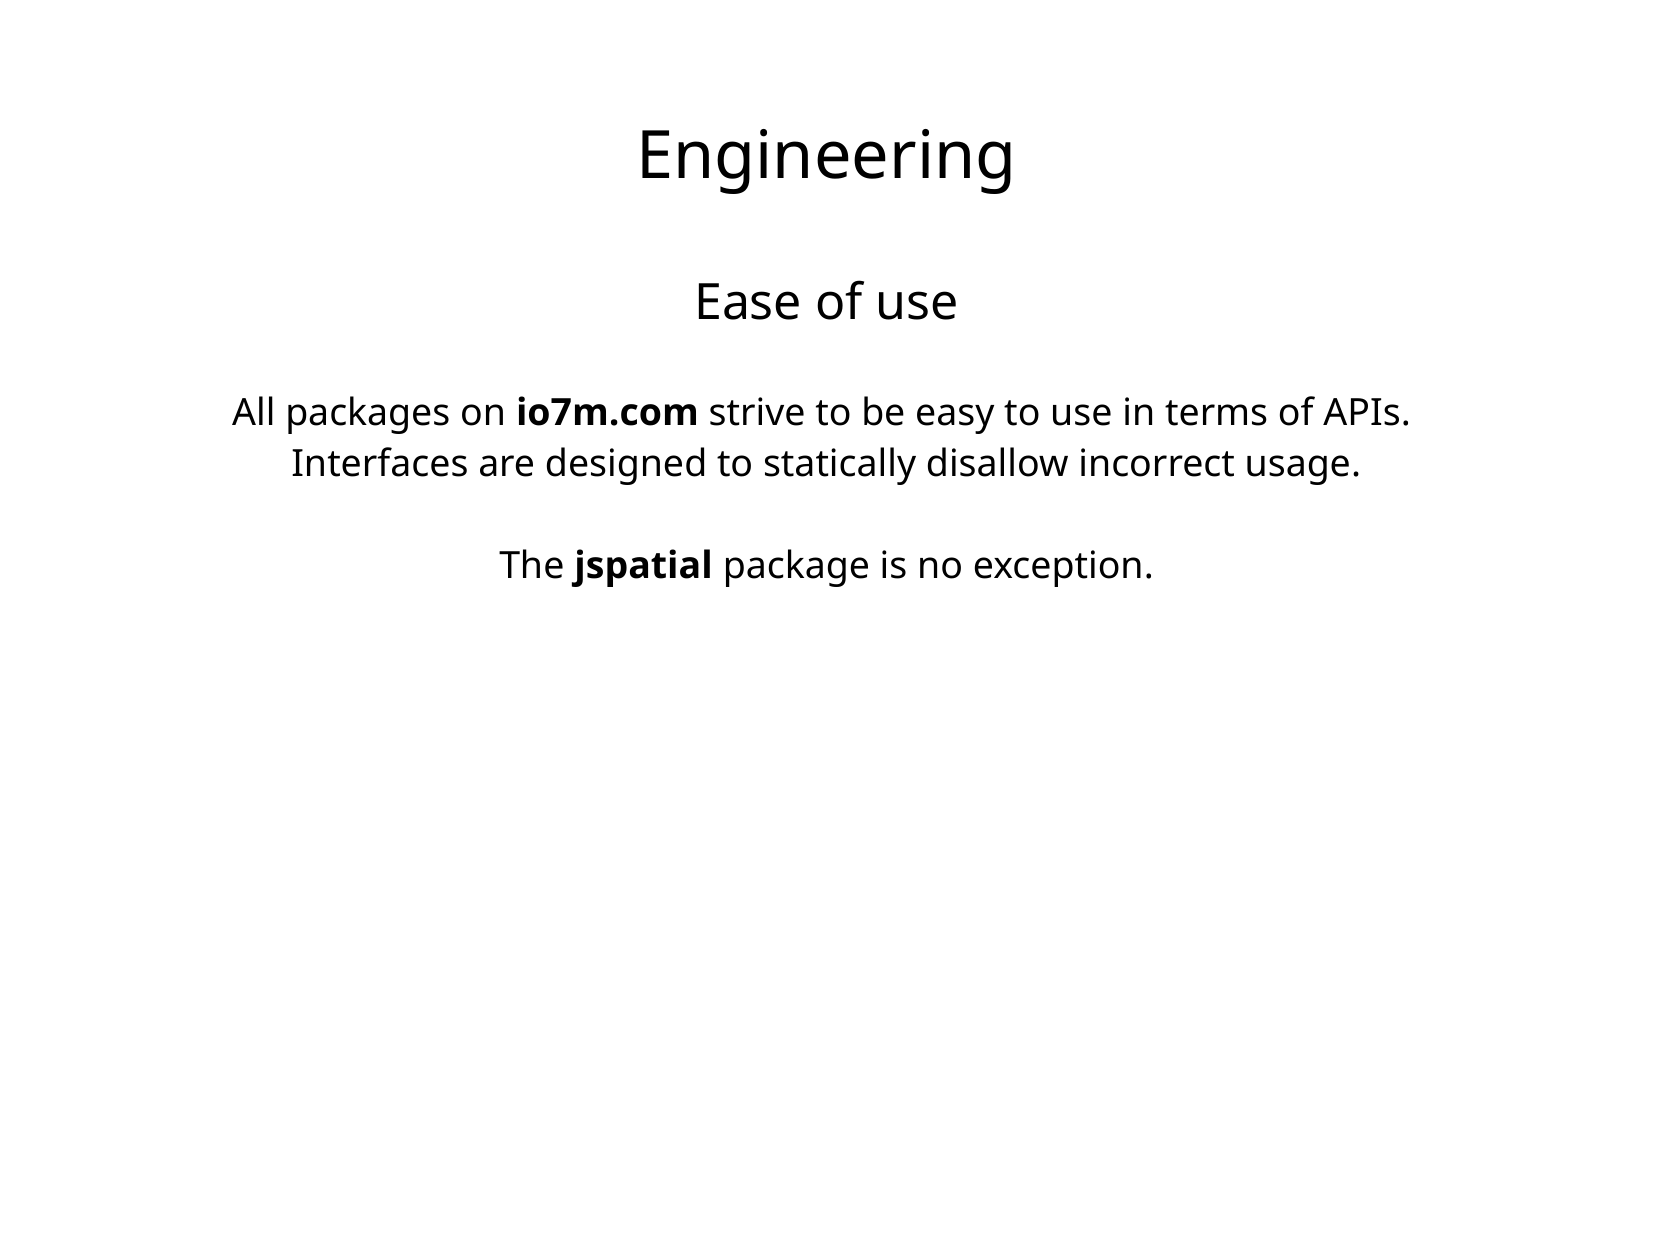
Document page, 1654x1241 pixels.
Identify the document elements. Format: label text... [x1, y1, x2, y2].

subtitle Ease of use All packages on io7m.com strive to be easy to use in terms of APIs. Interfaces are designed to statically disallow incorrect usage. The jspatial package is no exception. [82, 49, 1571, 1010]
